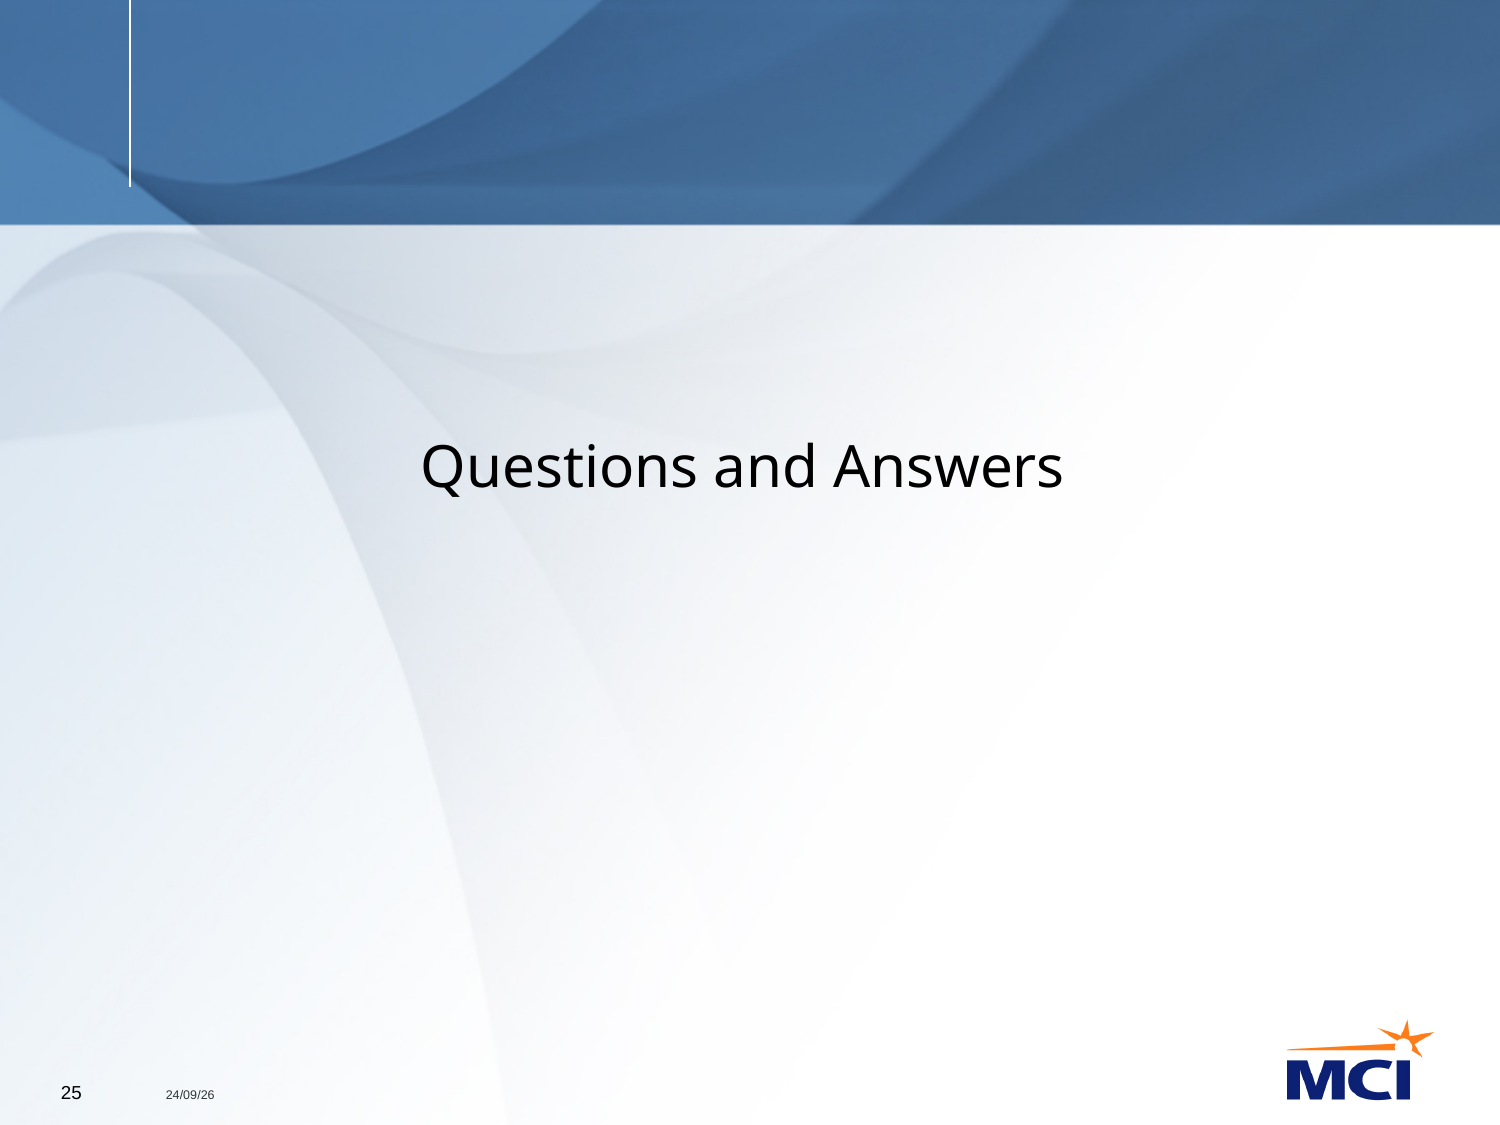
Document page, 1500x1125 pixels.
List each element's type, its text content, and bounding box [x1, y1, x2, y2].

picture [0, 0, 1500, 1125]
text_box Questions and Answers [70, 410, 1431, 598]
